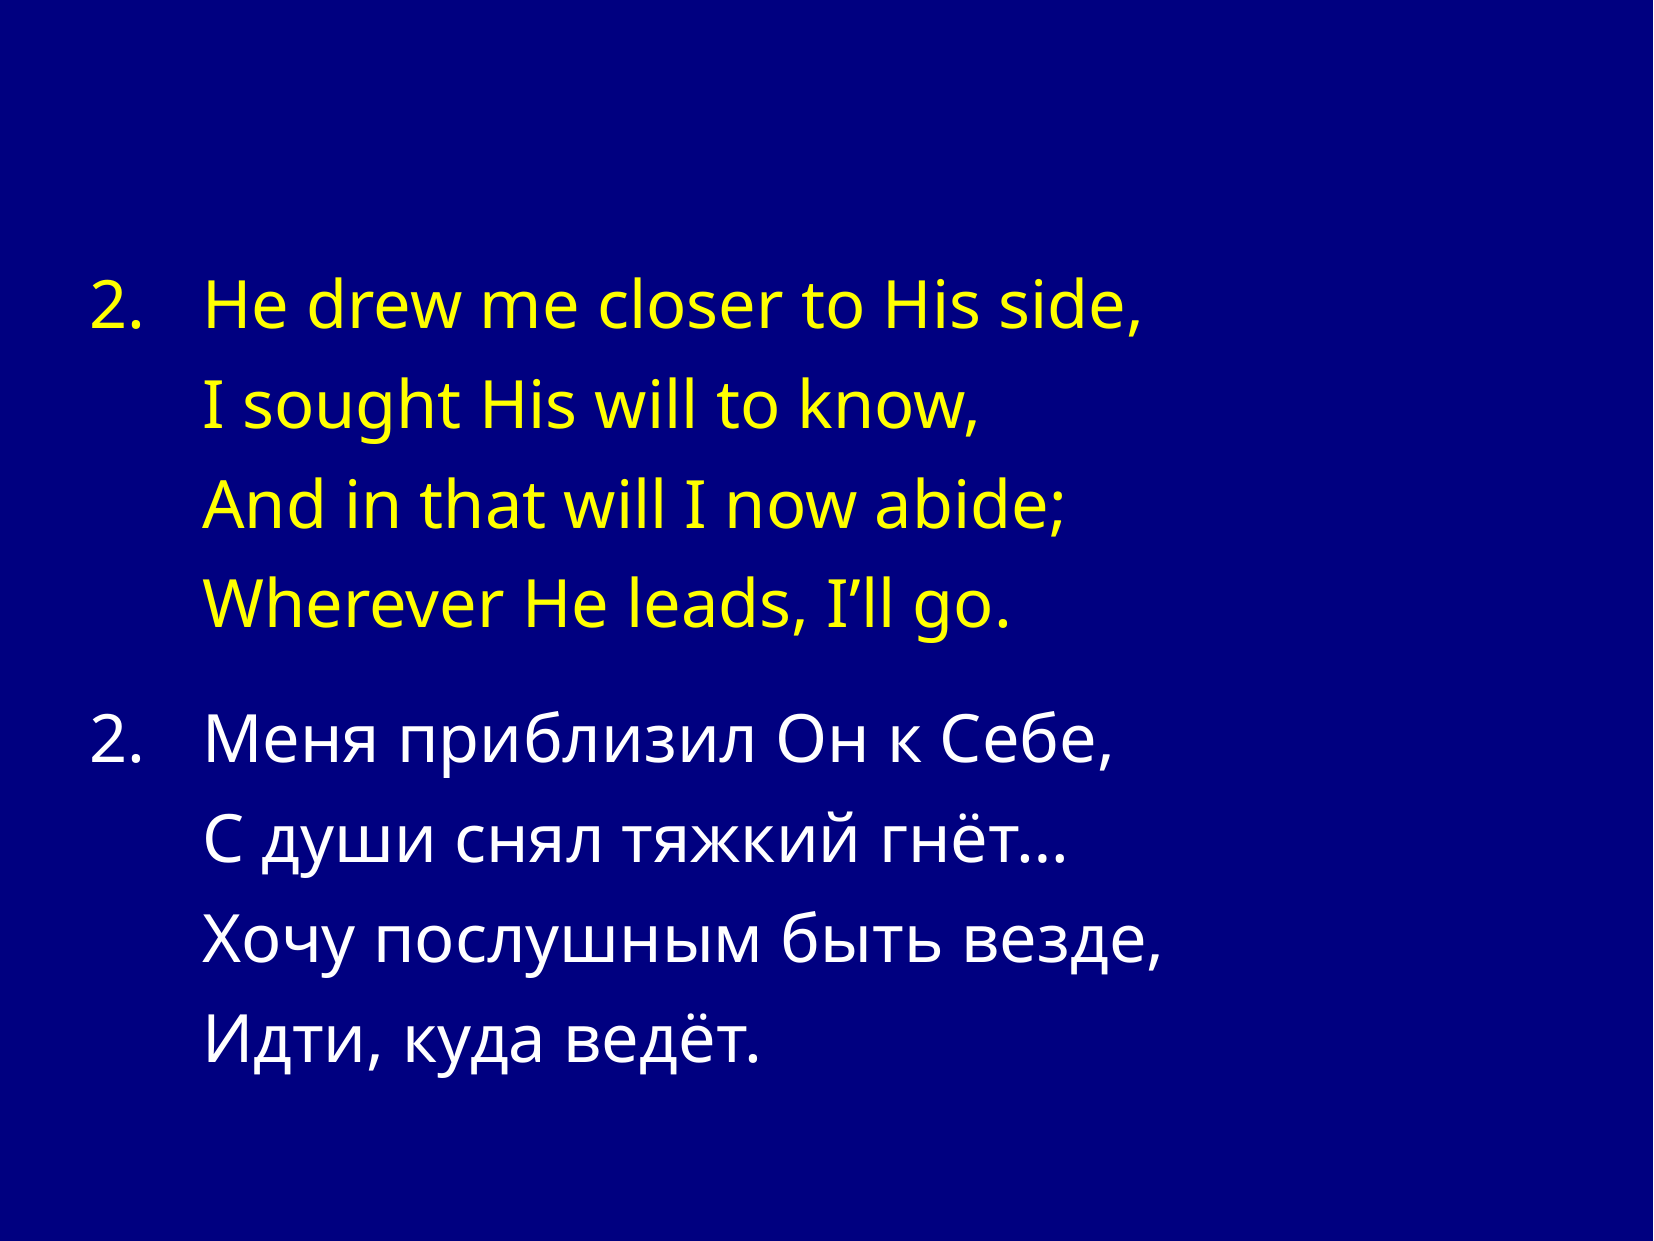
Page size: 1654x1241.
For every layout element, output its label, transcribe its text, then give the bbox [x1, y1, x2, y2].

text_box 2. Меня приблизил Он к Себе, С души снял тяжкий гнёт… Хочу послушным быть везде, Идти, куда ведёт. [75, 675, 1576, 1163]
text_box 2. He drew me closer to His side, I sought His will to know, And in that will I now abide; Wherever He leads, I’ll go. [75, 150, 1576, 638]
